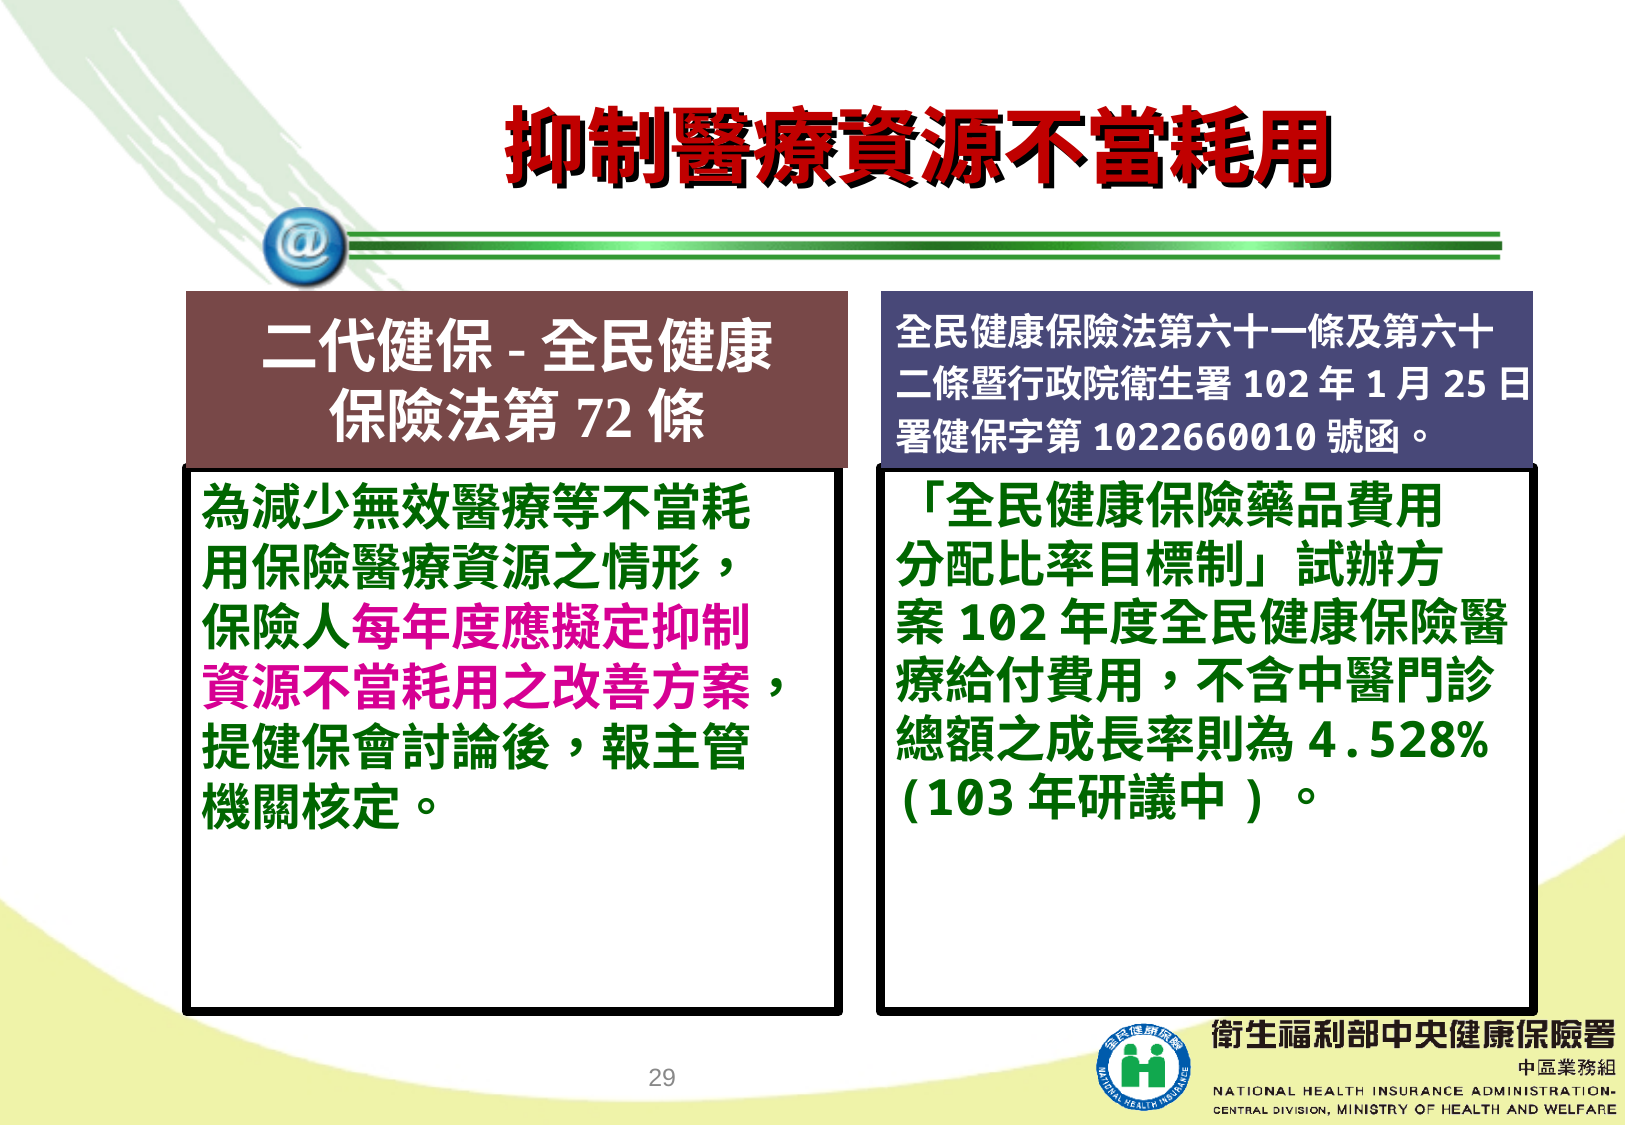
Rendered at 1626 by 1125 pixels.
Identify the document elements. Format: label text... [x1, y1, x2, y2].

text_box 二代健保-全民健康 保險法第72條 [186, 291, 848, 468]
text_box 全民健康保險法第六十一條及第六十 二條暨行政院衛生署102年1月25日衛 署健保字第1022660010號函。 [881, 291, 1533, 468]
text_box 為減少無效醫療等不當耗 用保險醫療資源之情形， 保險人每年度應擬定抑制 資源不當耗用之改善方案， 提健保會討論後，報主管 機關核定。 [186, 468, 839, 1011]
text_box [633, 1046, 1013, 1107]
title 抑制醫療資源不當耗用 [304, 78, 1534, 209]
text_box 「全民健康保險藥品費用 分配比率目標制」試辦方 案102年度全民健康保險醫 療給付費用，不含中醫門診 總額之成長率則為4.528% (103年研議中)。 [881, 468, 1533, 1011]
